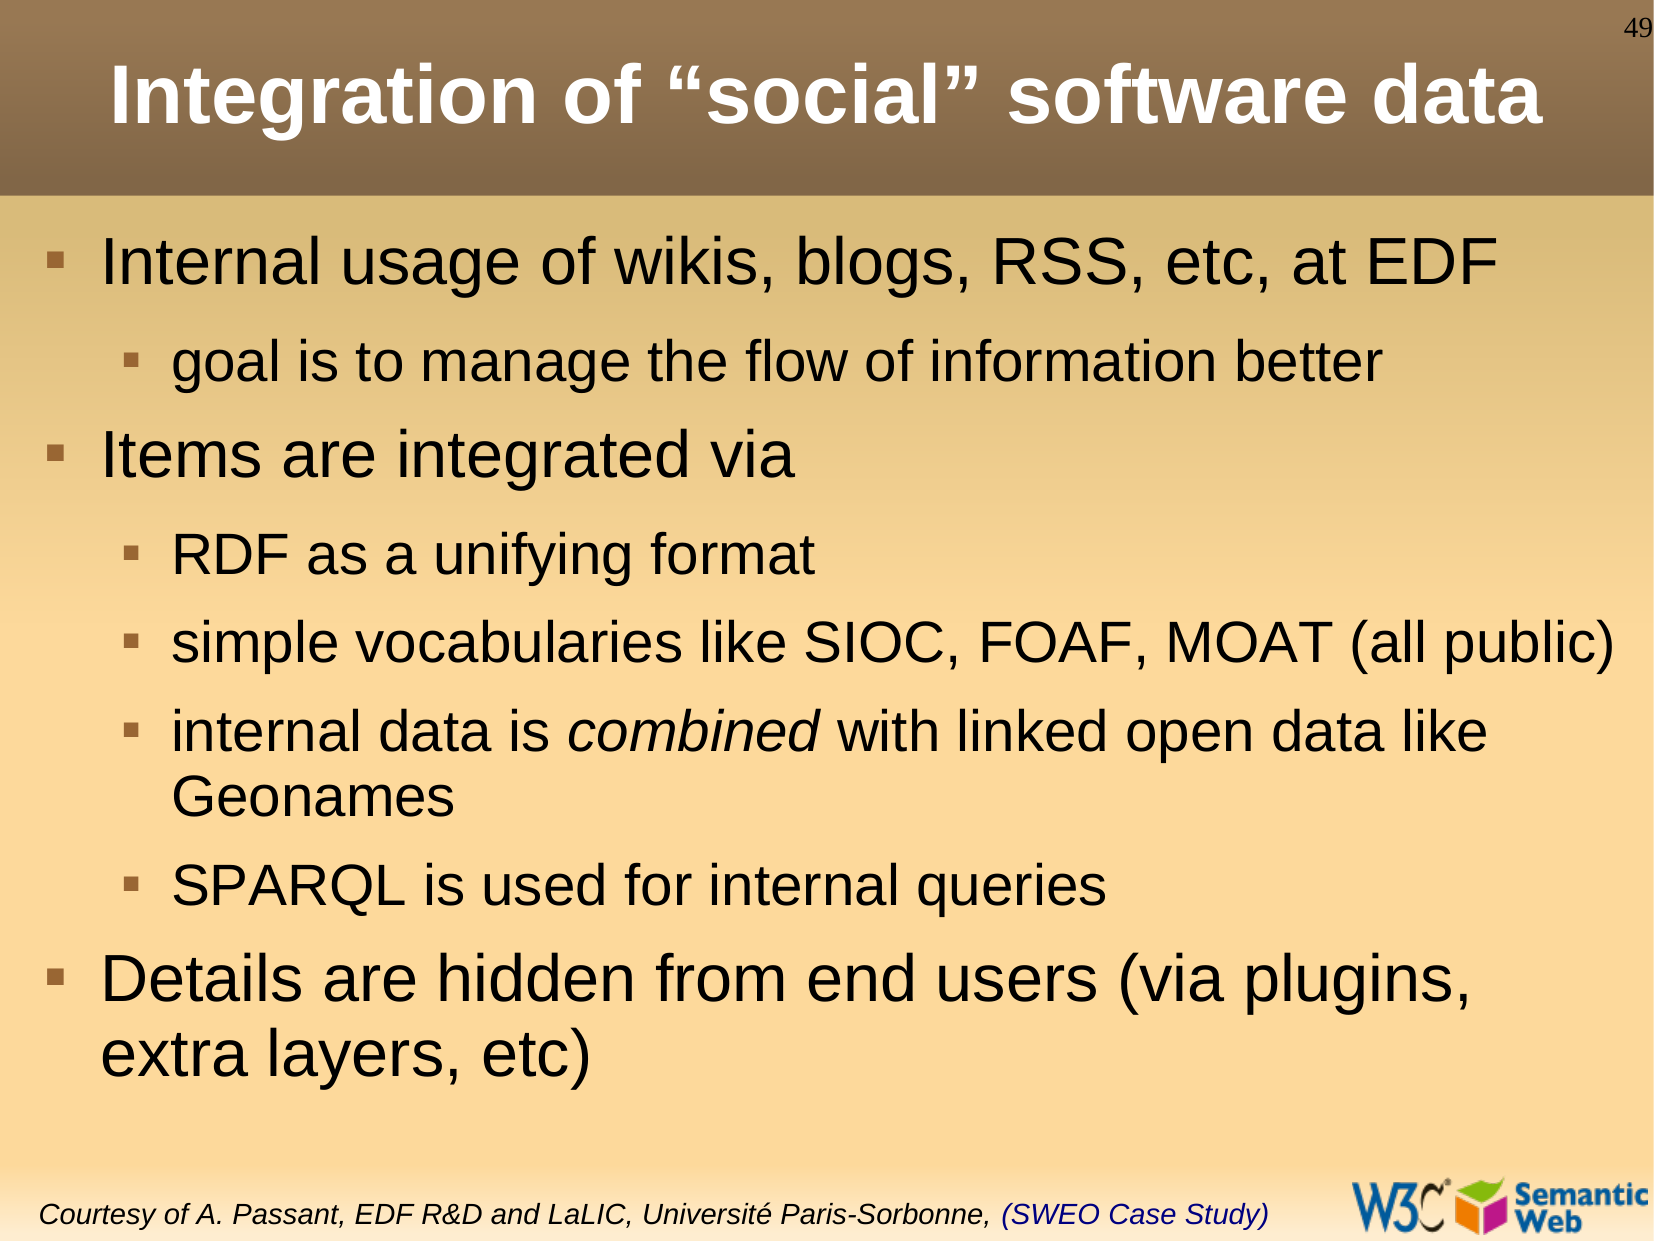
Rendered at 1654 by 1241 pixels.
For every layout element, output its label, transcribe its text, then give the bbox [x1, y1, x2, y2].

list Internal usage of wikis, blogs, RSS, etc, at EDF goal is to manage the flow of information better Items are integrated via RDF as a unifying format simple vocabularies like SIOC, FOAF, MOAT (all public) internal data is combined with linked open data like Geonames SPARQL is used for internal queries Details are hidden from end users (via plugins, extra layers, etc) [29, 224, 1625, 1196]
picture [0, 0, 1654, 42]
title Integration of “social” software data [0, 42, 1654, 147]
text_box Courtesy of A. Passant, EDF R&D and LaLIC, Université Paris-Sorbonne, (SWEO Case Study) [23, 1192, 1556, 1241]
picture [0, 147, 1654, 1241]
